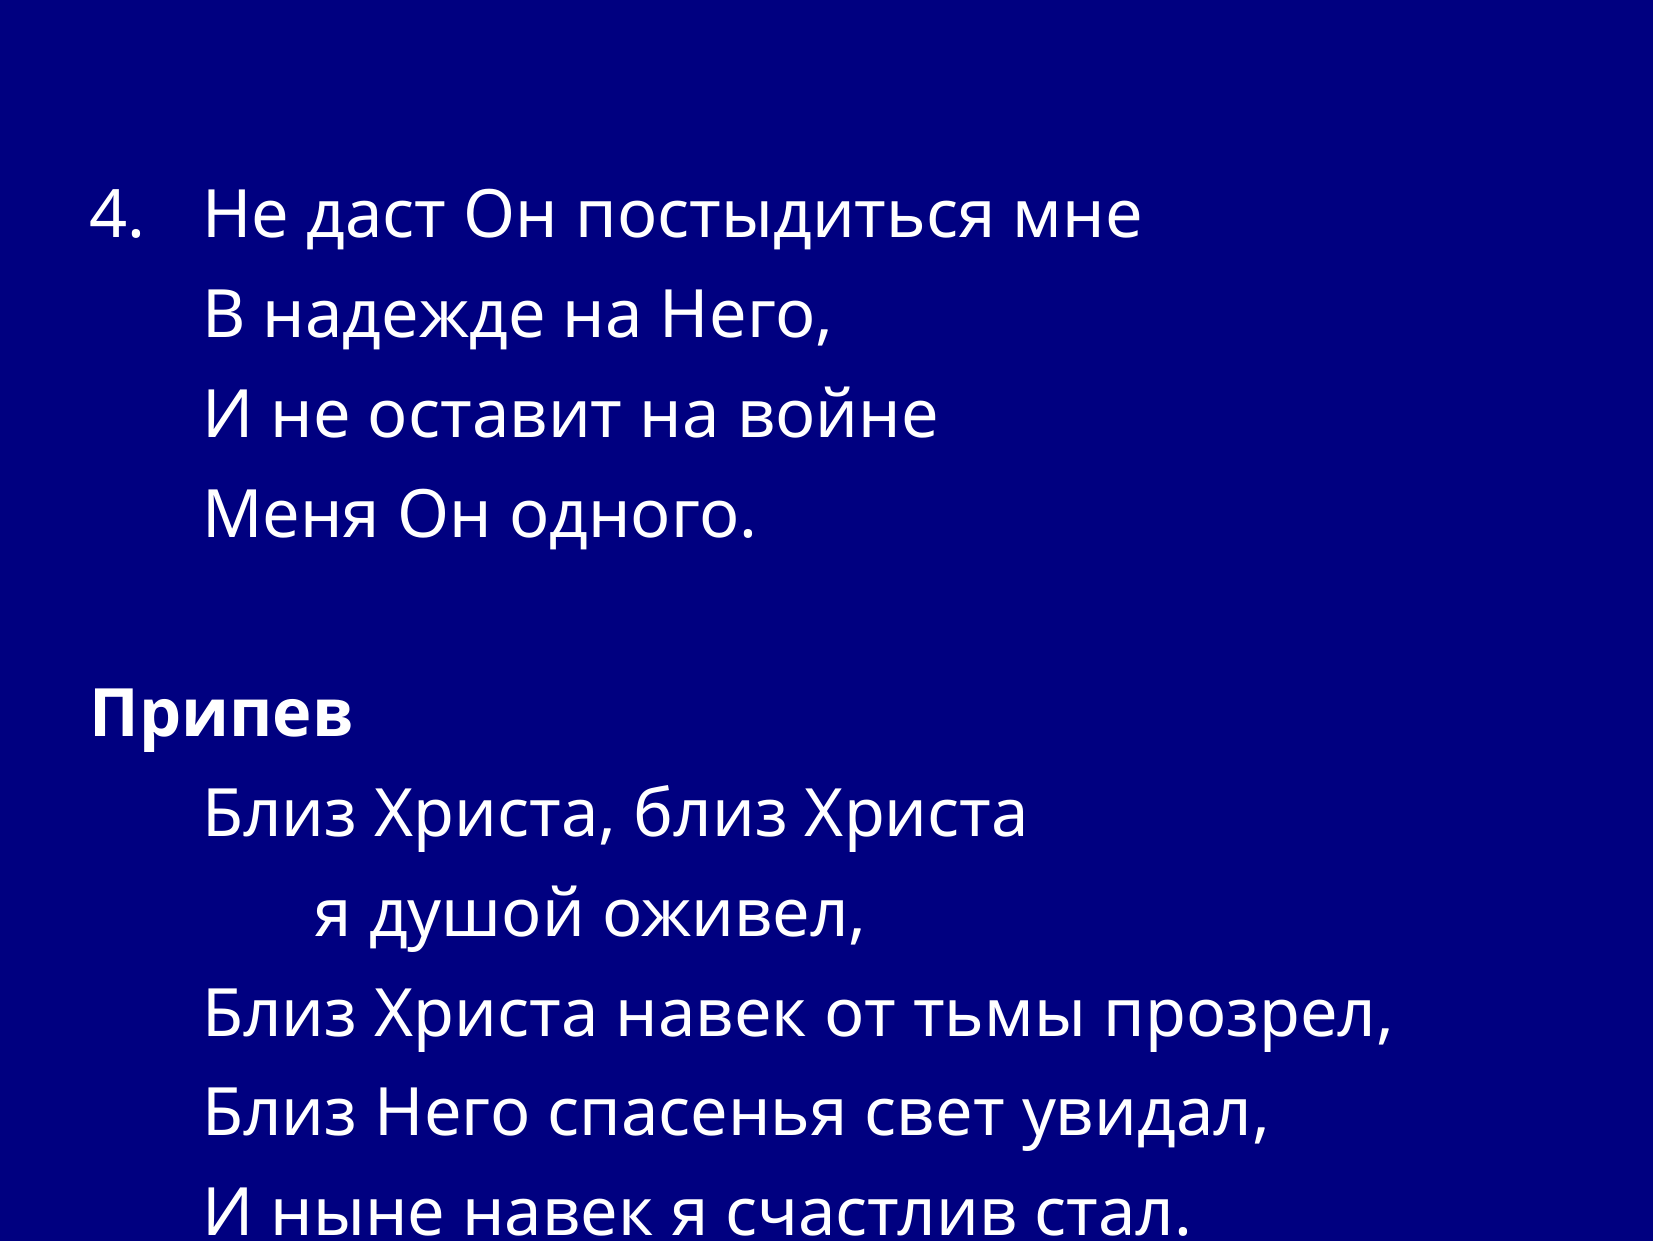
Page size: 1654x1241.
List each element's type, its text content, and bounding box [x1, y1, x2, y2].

text_box 4. Не даст Он постыдиться мне В надежде на Него, И не оставит на войне Меня Он одного. Припев Близ Христа, близ Христа я душой оживел, Близ Христа навек от тьмы прозрел, Близ Него спасенья свет увидал, И ныне навек я счастлив стал. [75, 150, 1576, 1163]
